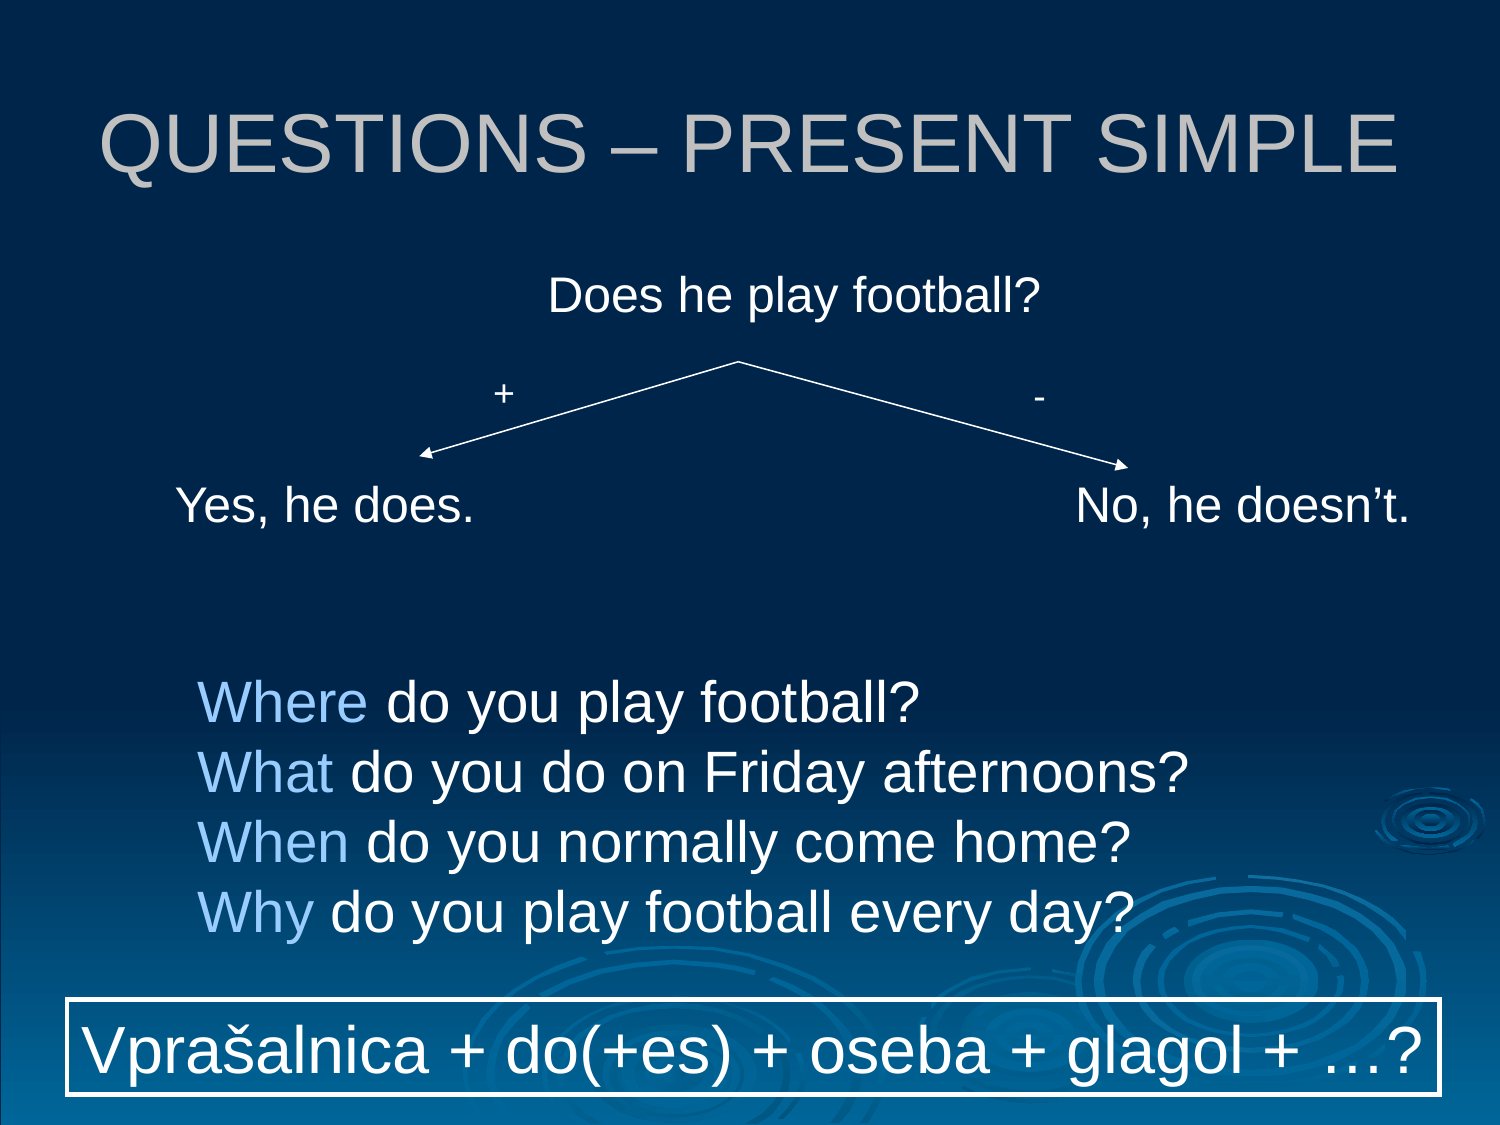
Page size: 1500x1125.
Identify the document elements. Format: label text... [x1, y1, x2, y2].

text_box Vprašalnica + do(+es) + oseba + glagol + …? [67, 999, 1440, 1095]
text_box Where do you play football? What do you do on Friday afternoons? When do you normally come home? Why do you play football every day? [183, 657, 1270, 999]
text_box + [478, 361, 531, 422]
title QUESTIONS – PRESENT SIMPLE [75, 45, 1425, 233]
text_box - [1018, 364, 1061, 425]
list Does he play football? Yes, he does. No, he doesn’t. [53, 255, 1500, 1052]
